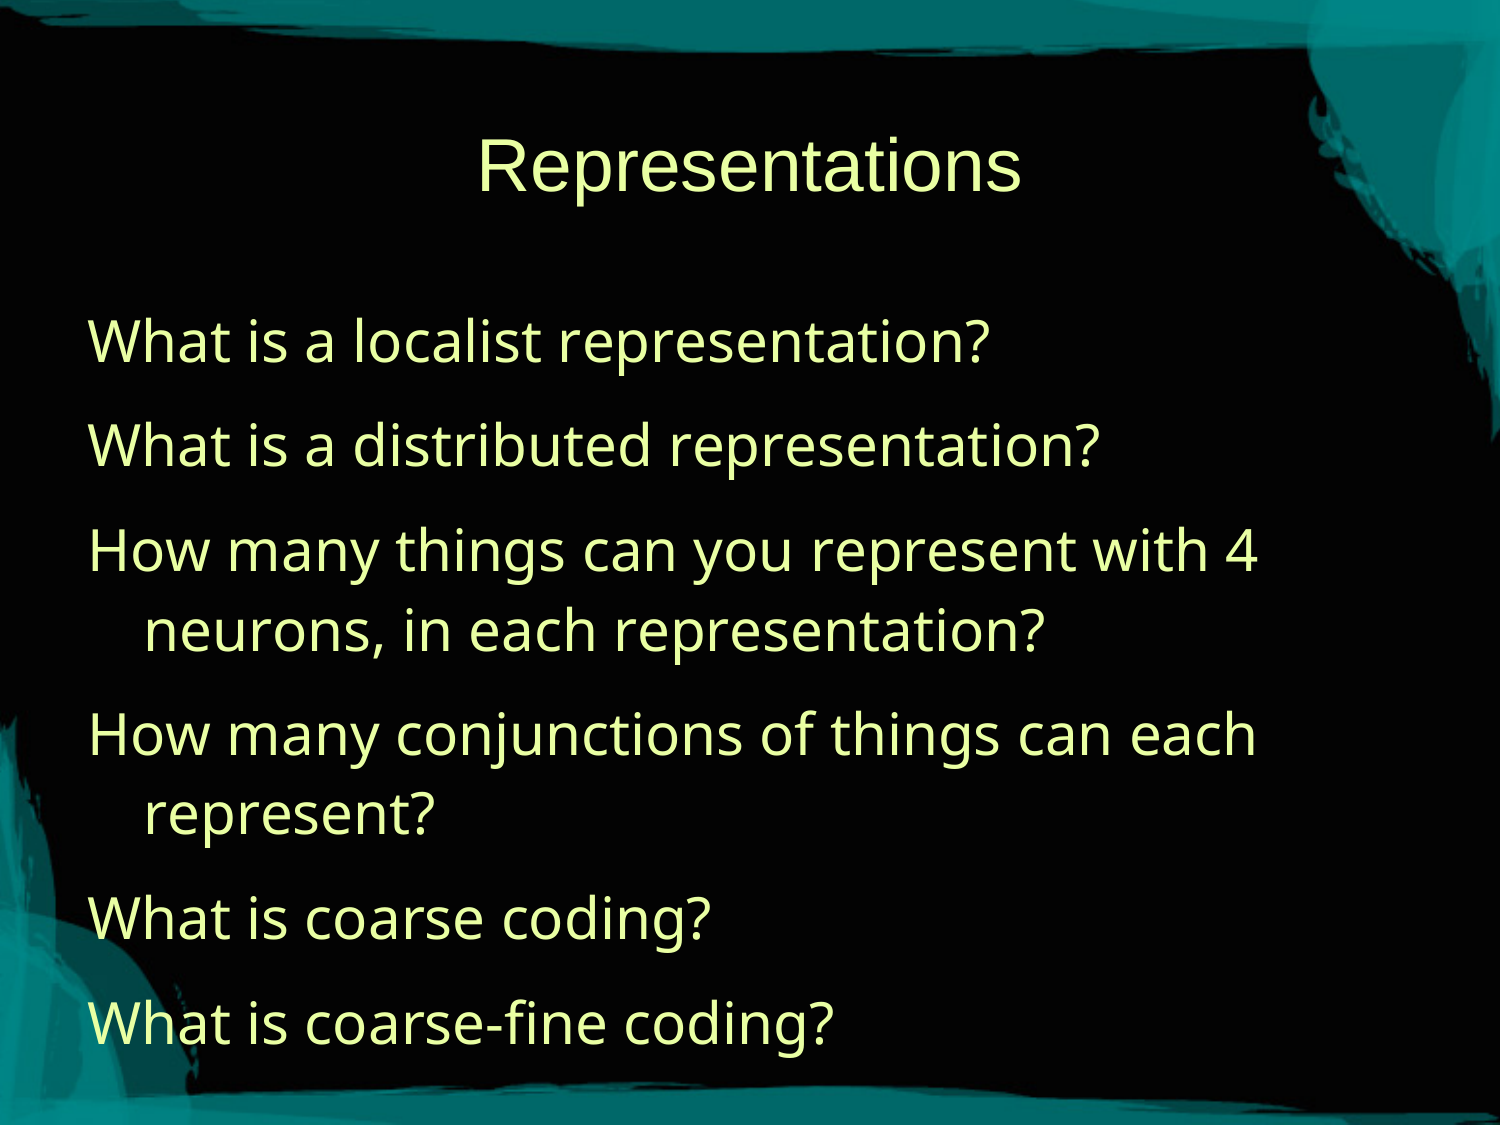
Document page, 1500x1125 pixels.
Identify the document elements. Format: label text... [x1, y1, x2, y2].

title Representations [87, 76, 1413, 256]
list What is a localist representation? What is a distributed representation? How many things can you represent with 4 neurons, in each representation? How many conjunctions of things can each represent? What is coarse coding? What is coarse-fine coding? [87, 299, 1413, 1011]
picture [0, 0, 1500, 1125]
